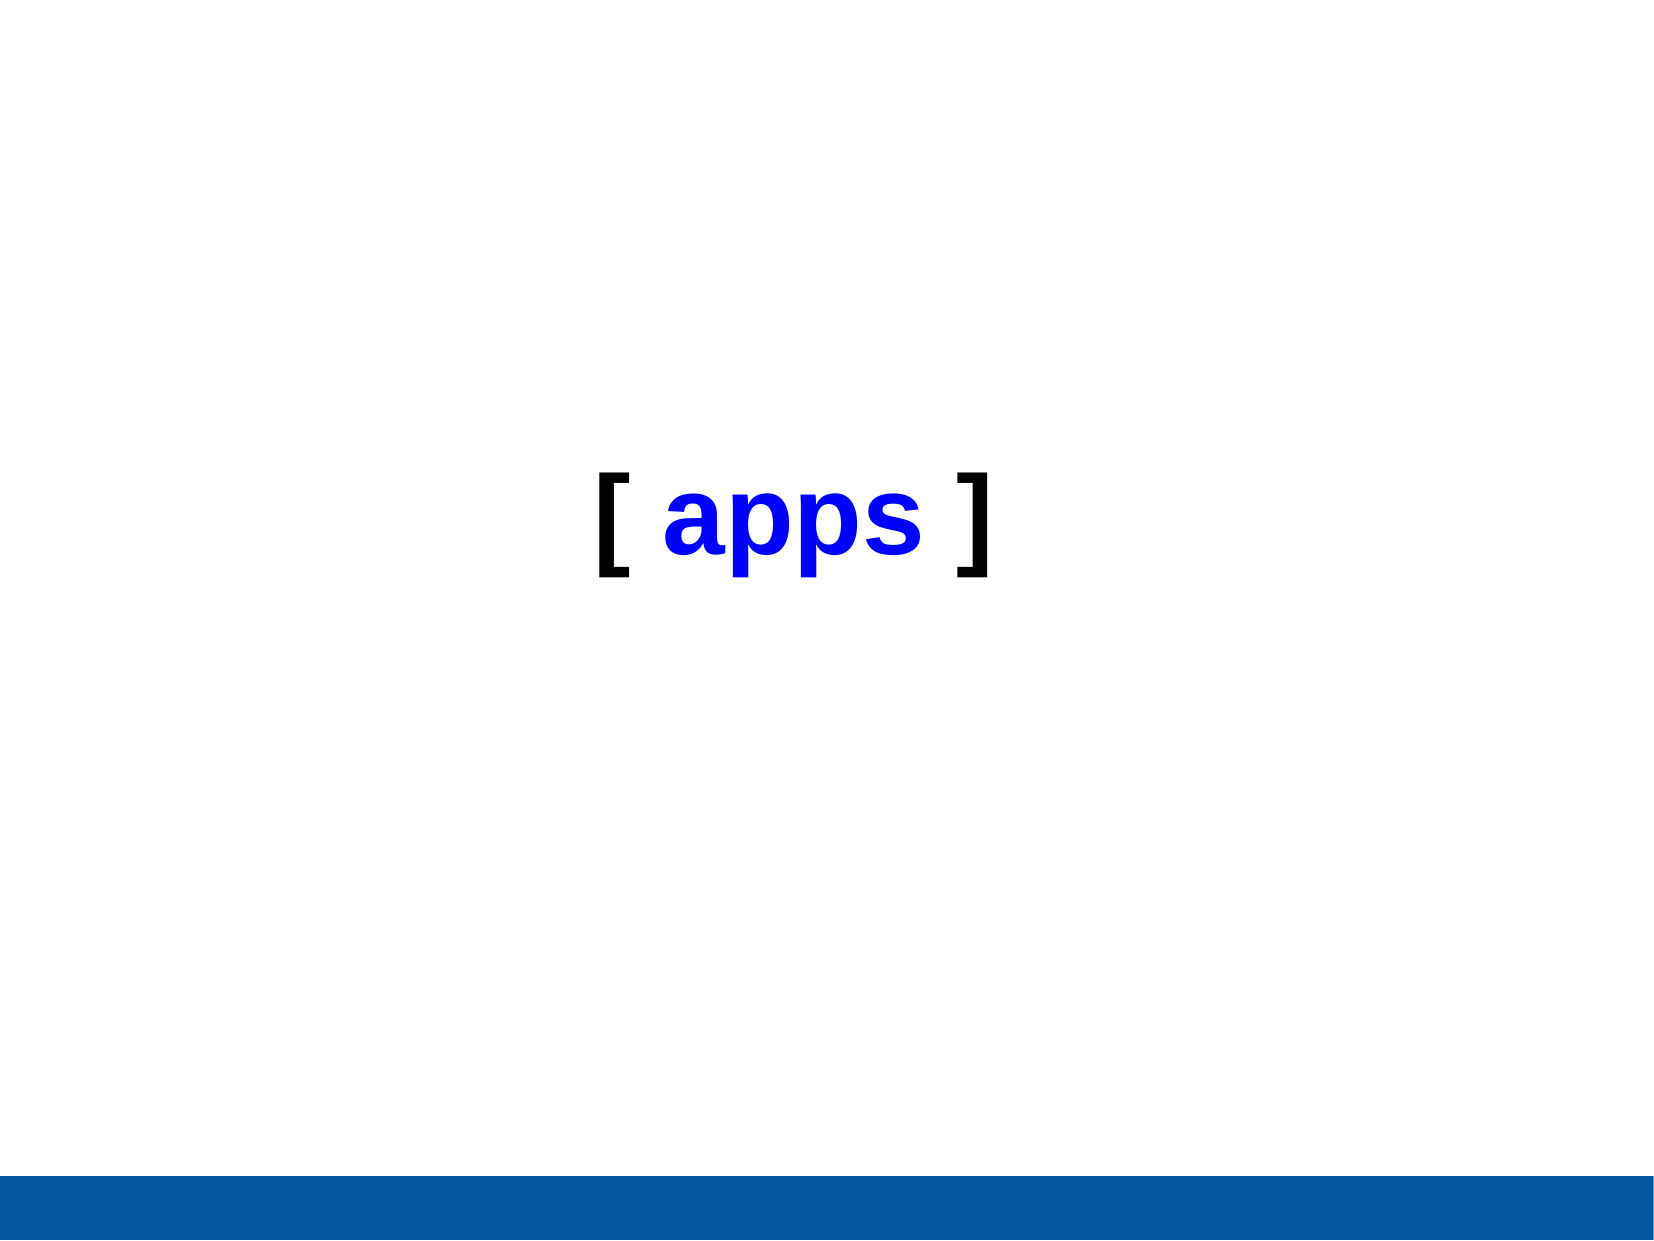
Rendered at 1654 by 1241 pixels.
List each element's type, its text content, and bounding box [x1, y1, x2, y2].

picture [0, 1176, 1654, 1240]
title [ apps ] [0, 413, 1654, 619]
